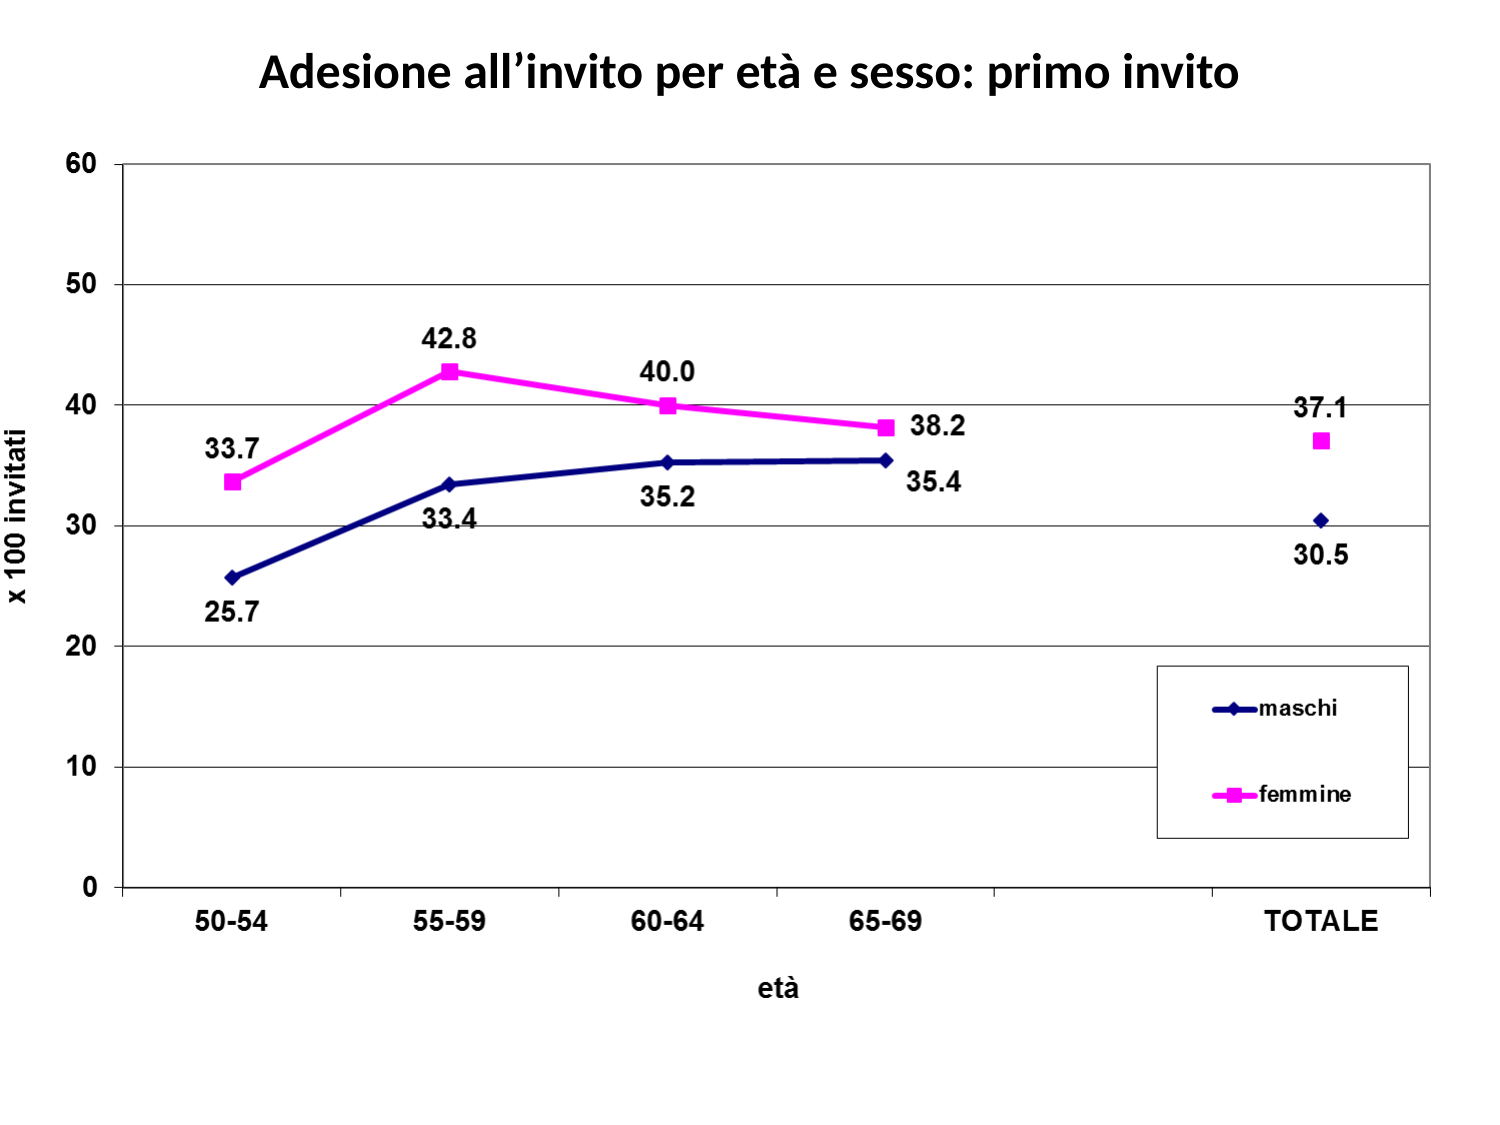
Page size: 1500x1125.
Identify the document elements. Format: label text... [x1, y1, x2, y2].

picture [0, 100, 1500, 1024]
text_box Adesione all’invito per età e sesso: primo invito [0, 30, 1500, 100]
